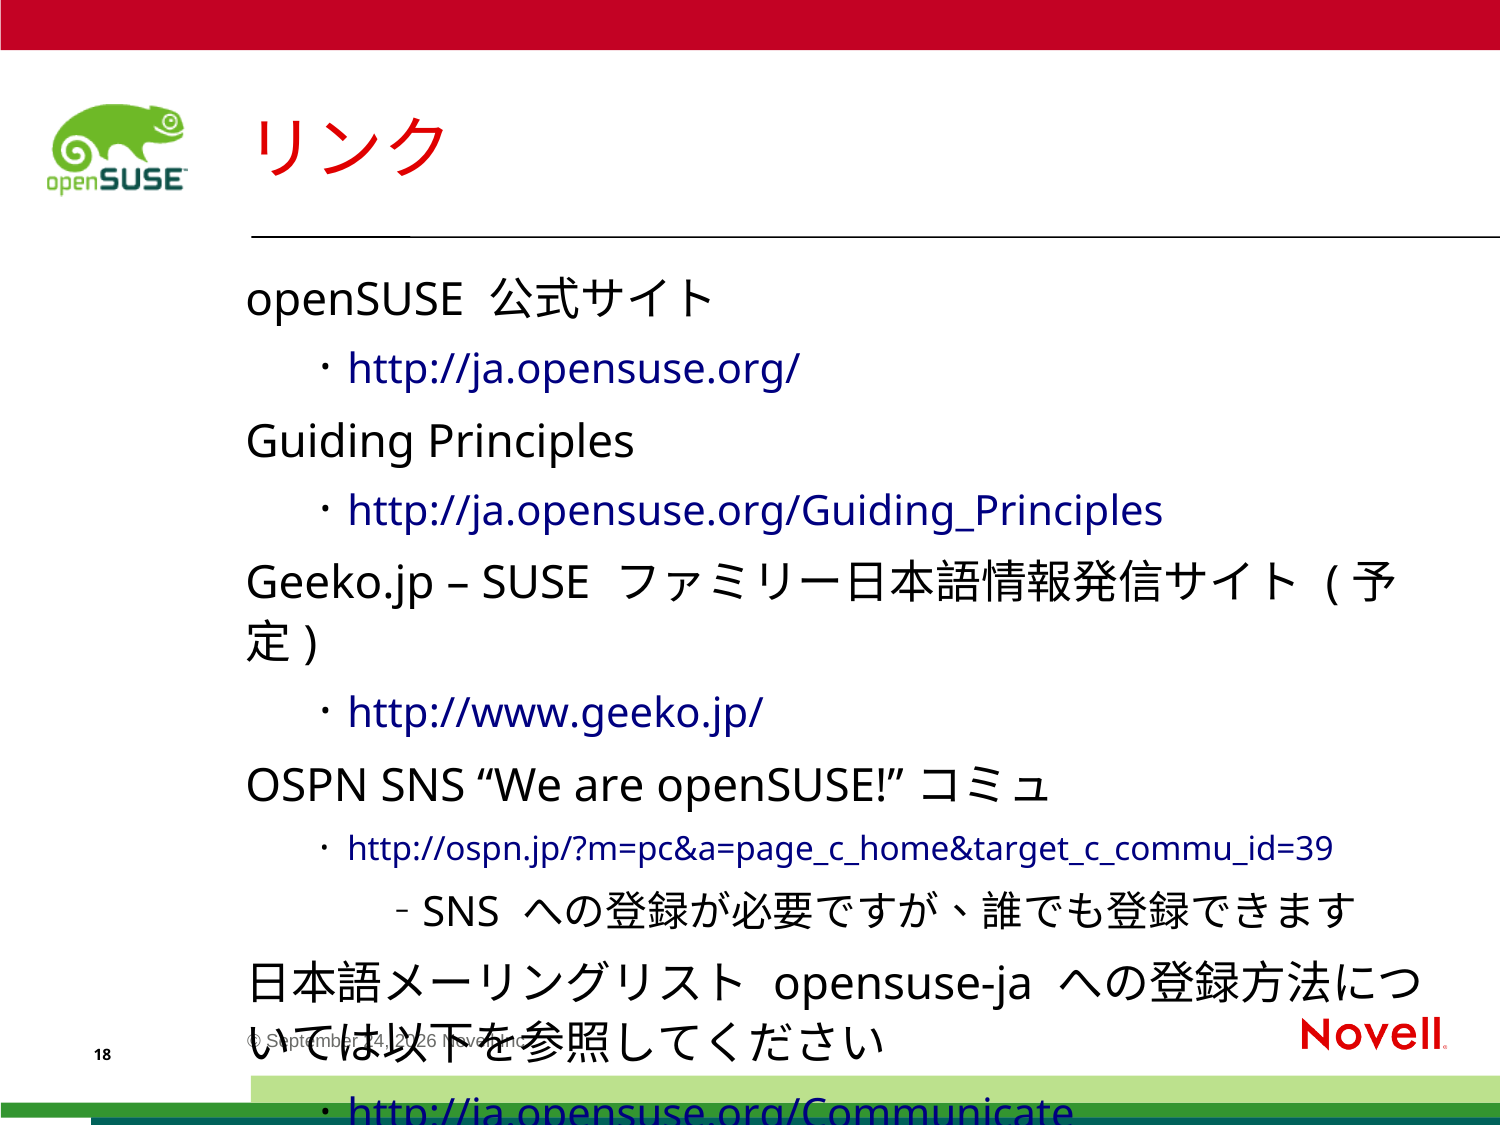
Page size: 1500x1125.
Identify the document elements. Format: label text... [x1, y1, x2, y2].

picture [47, 104, 188, 197]
picture [1295, 1011, 1453, 1056]
title リンク [246, 68, 1409, 231]
list openSUSE 公式サイト http://ja.opensuse.org/ Guiding Principles http://ja.opensuse.org/Guiding_Principles Geeko.jp – SUSE ファミリー日本語情報発信サイト (予定) http://www.geeko.jp/ OSPN SNS “We are openSUSE!”コミュ http://ospn.jp/?m=pc&a=page_c_home&target_c_commu_id=39 SNS への登録が必要ですが、誰でも登録できます 日本語メーリングリスト opensuse-ja への登録方法については以下を参照してください http://ja.opensuse.org/Communicate [245, 267, 1458, 980]
